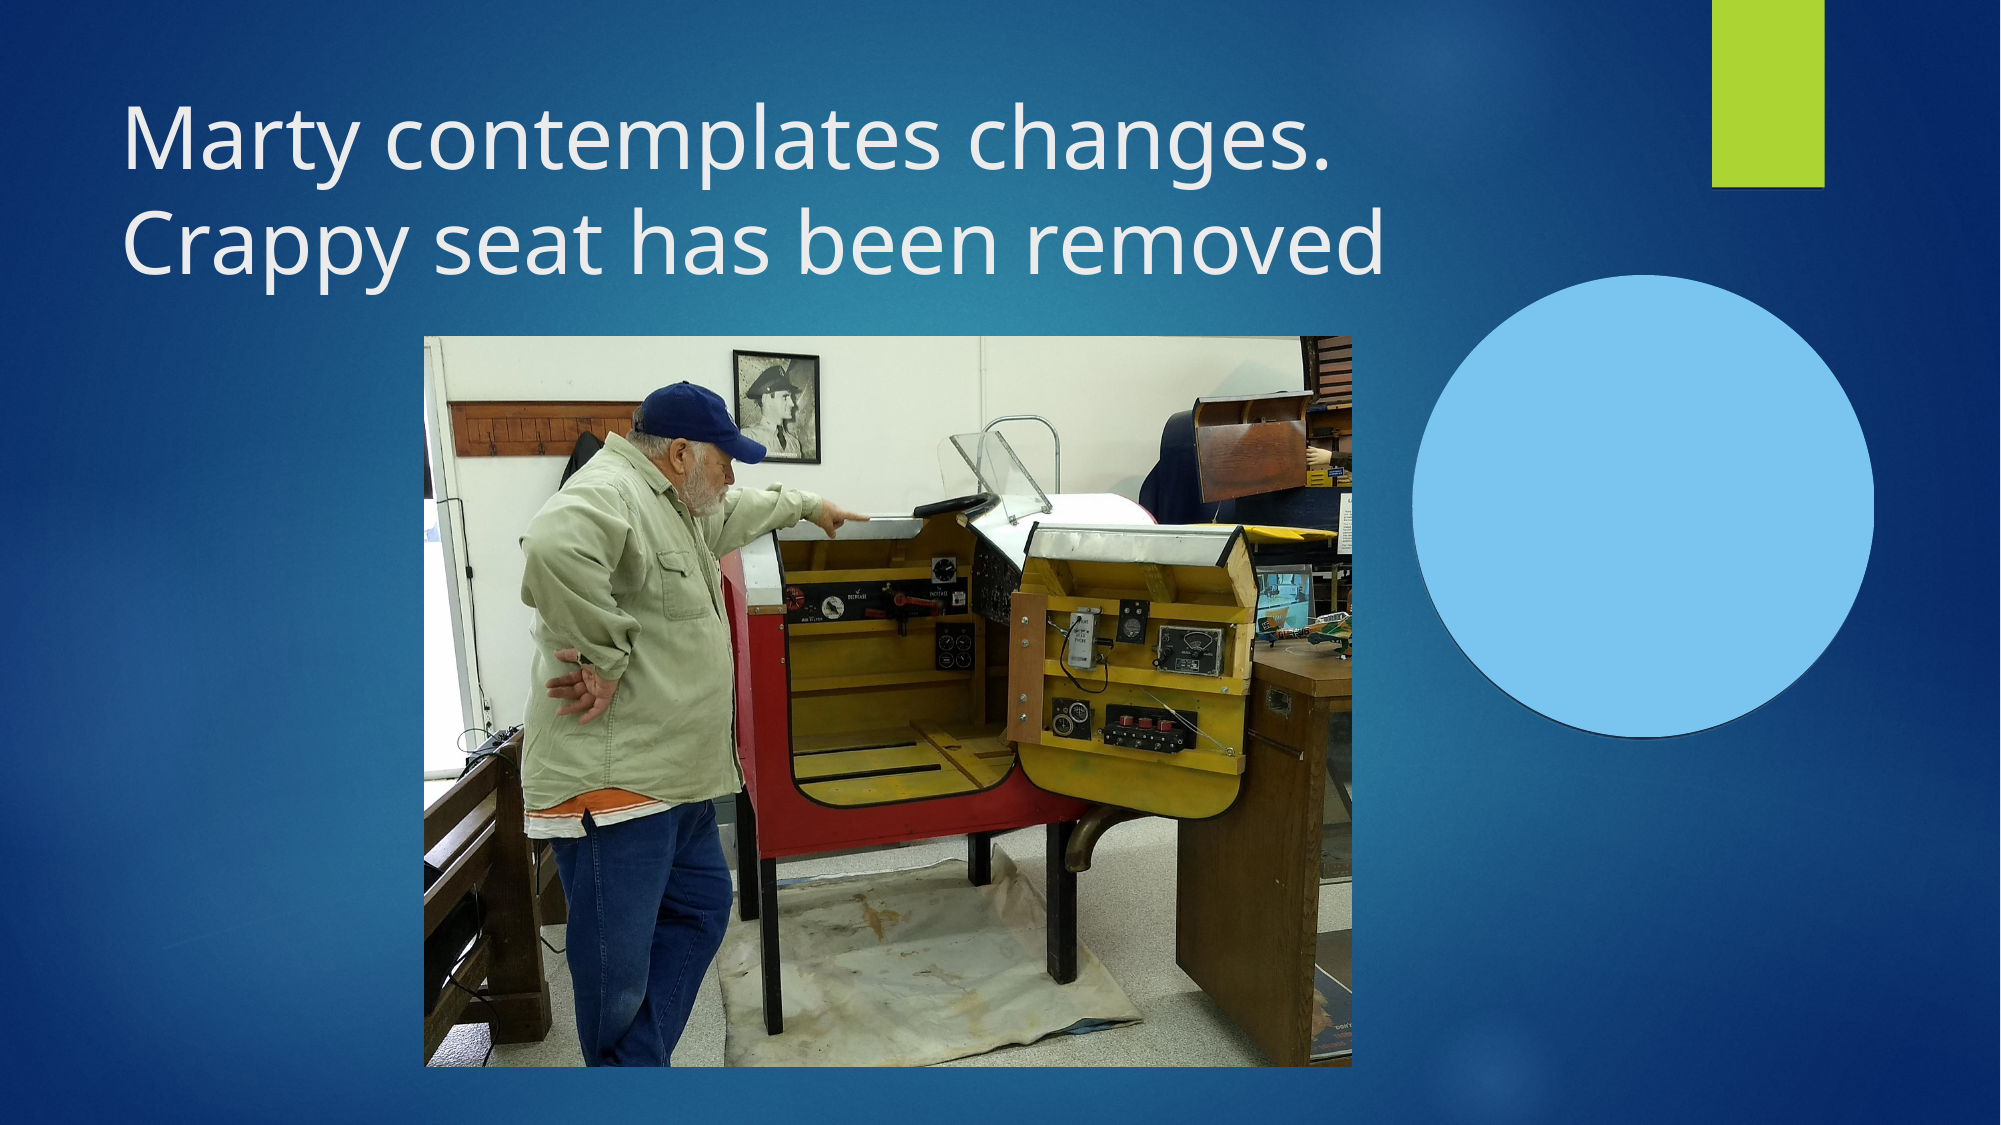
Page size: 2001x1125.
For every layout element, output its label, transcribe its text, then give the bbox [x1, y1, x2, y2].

text_box Marty contemplates changes. Crappy seat has been removed [105, 74, 1649, 304]
picture [0, 0, 2001, 1125]
